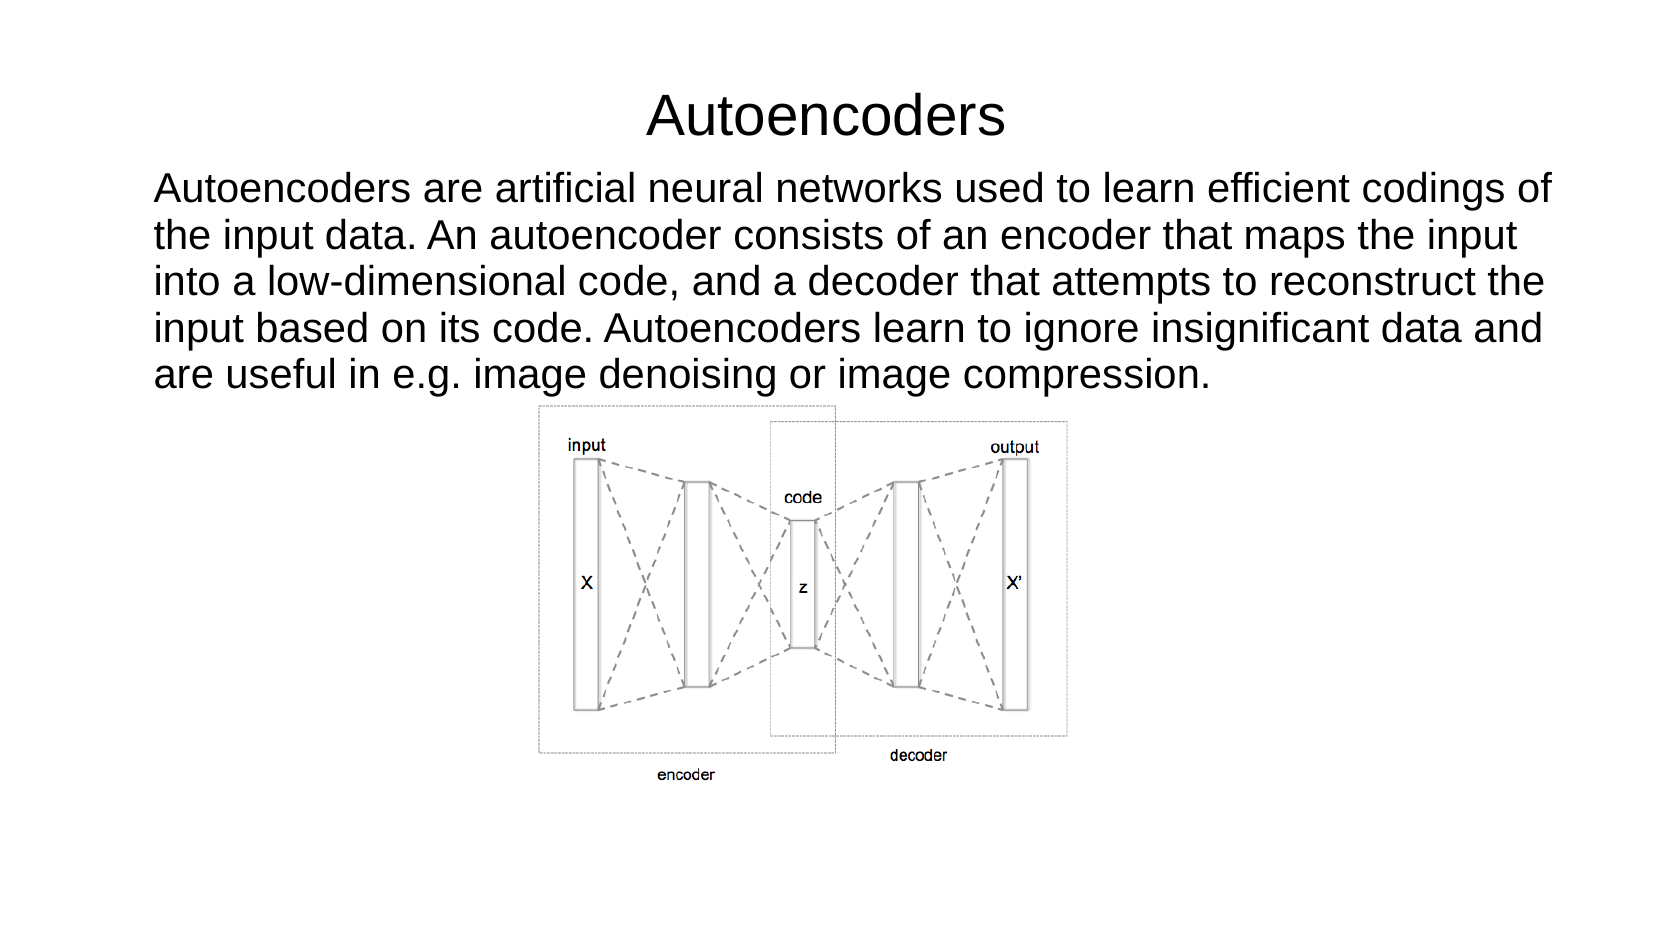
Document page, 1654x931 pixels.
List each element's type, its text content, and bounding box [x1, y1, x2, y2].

list Autoencoders are artificial neural networks used to learn efficient codings of the input data. An autoencoder consists of an encoder that maps the input into a low-dimensional code, and a decoder that attempts to reconstruct the input based on its code. Autoencoders learn to ignore insignificant data and are useful in e.g. image denoising or image compression. [82, 165, 1571, 758]
title Autoencoders [82, 37, 1571, 165]
picture [493, 397, 1109, 785]
